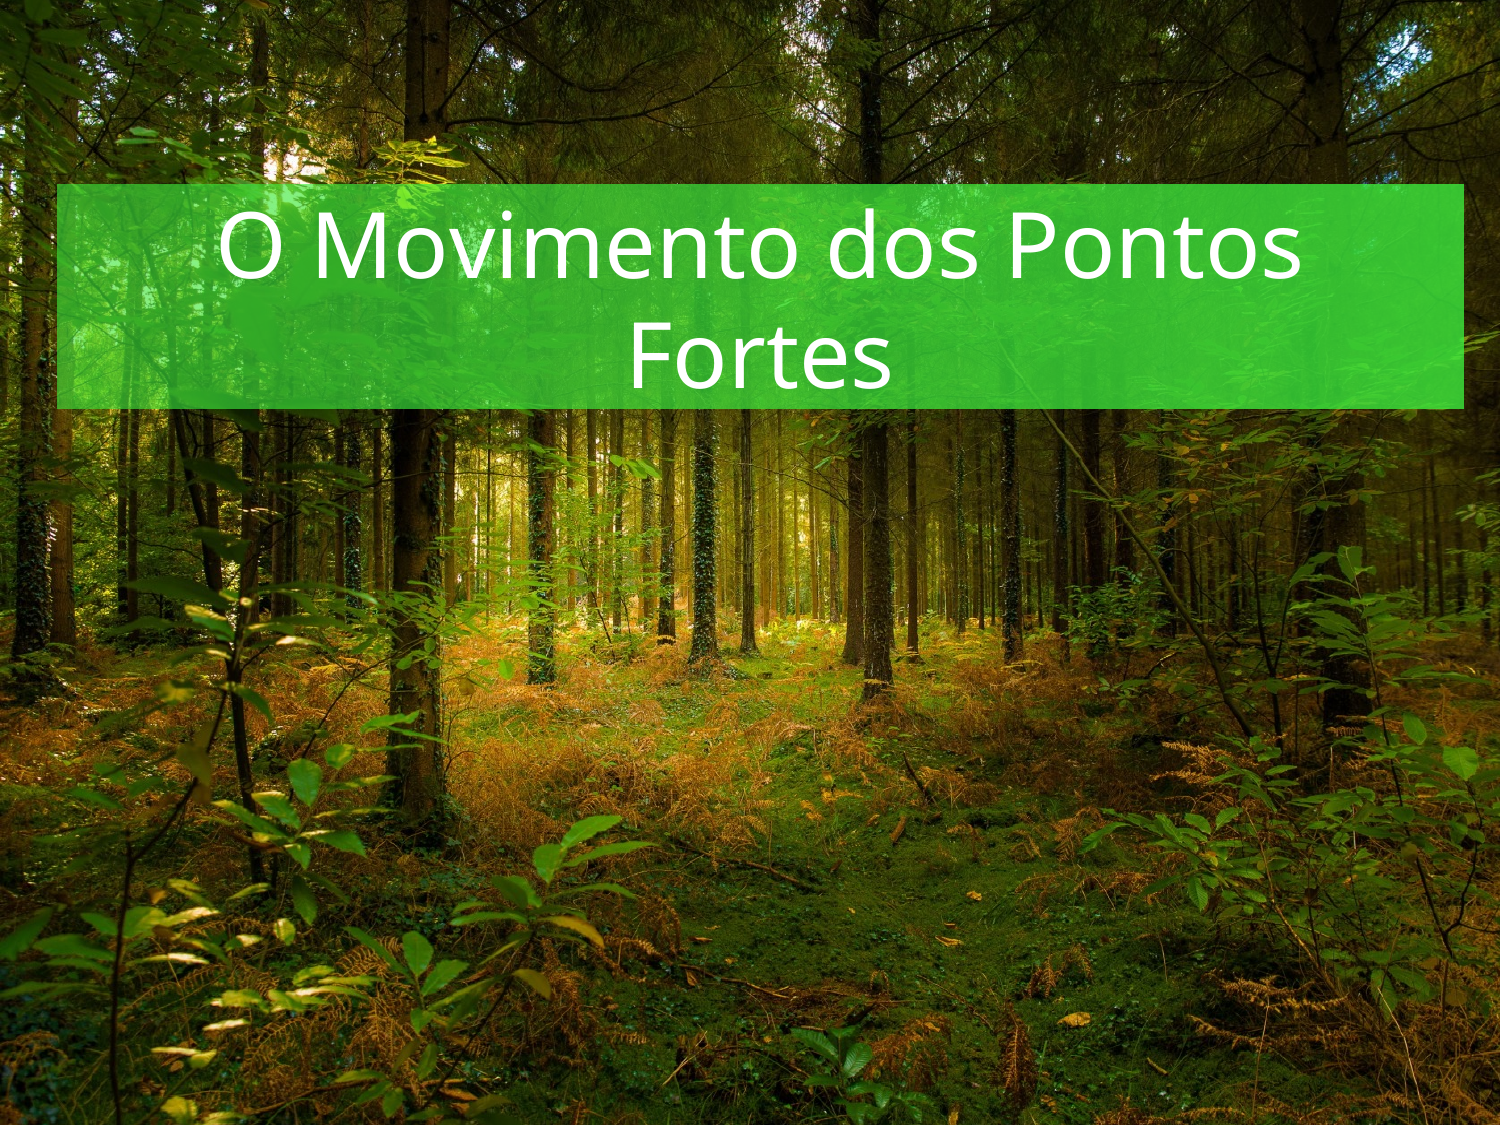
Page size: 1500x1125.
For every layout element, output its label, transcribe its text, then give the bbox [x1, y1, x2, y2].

text_box O Movimento dos Pontos Fortes [57, 184, 1464, 409]
picture [0, 0, 1500, 1125]
